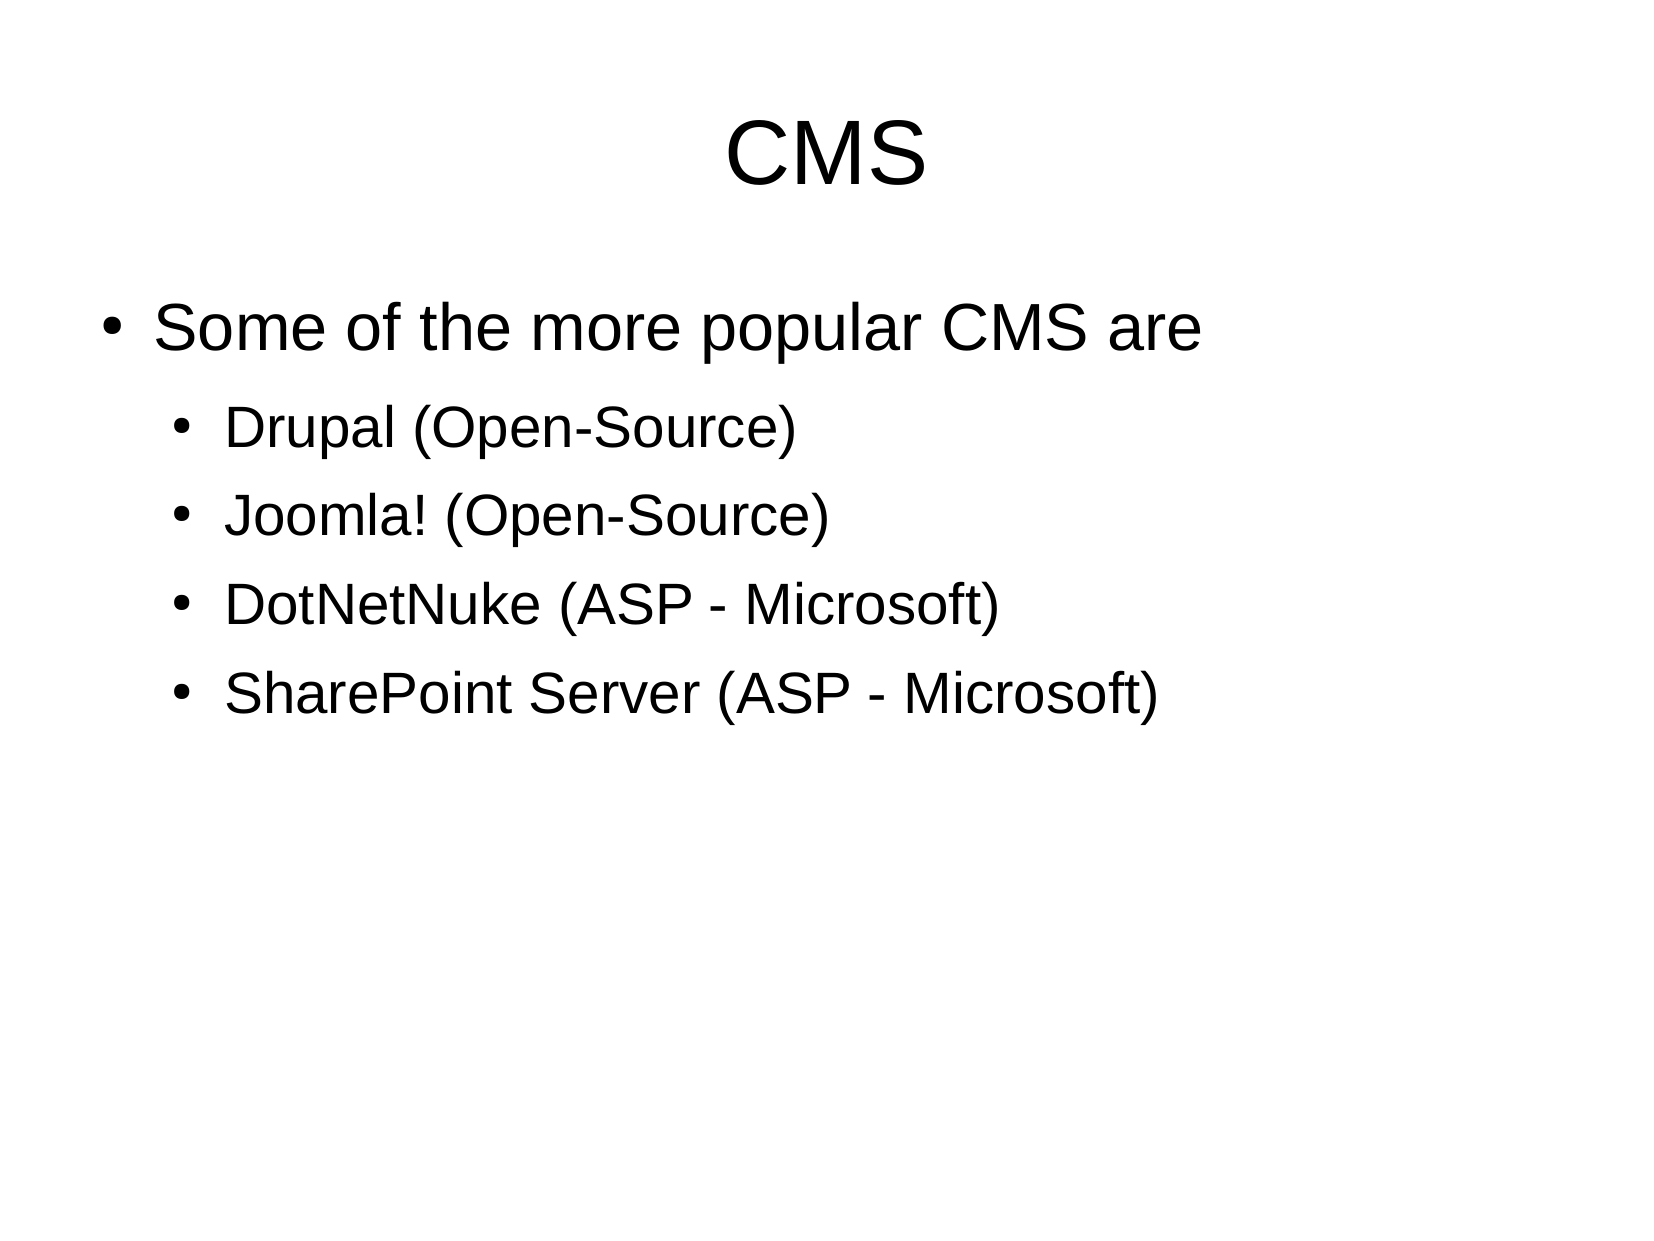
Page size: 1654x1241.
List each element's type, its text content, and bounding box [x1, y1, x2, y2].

title CMS [82, 56, 1571, 250]
list Some of the more popular CMS are Drupal (Open-Source) Joomla! (Open-Source) DotNetNuke (ASP - Microsoft) SharePoint Server (ASP - Microsoft) [82, 290, 1571, 1109]
